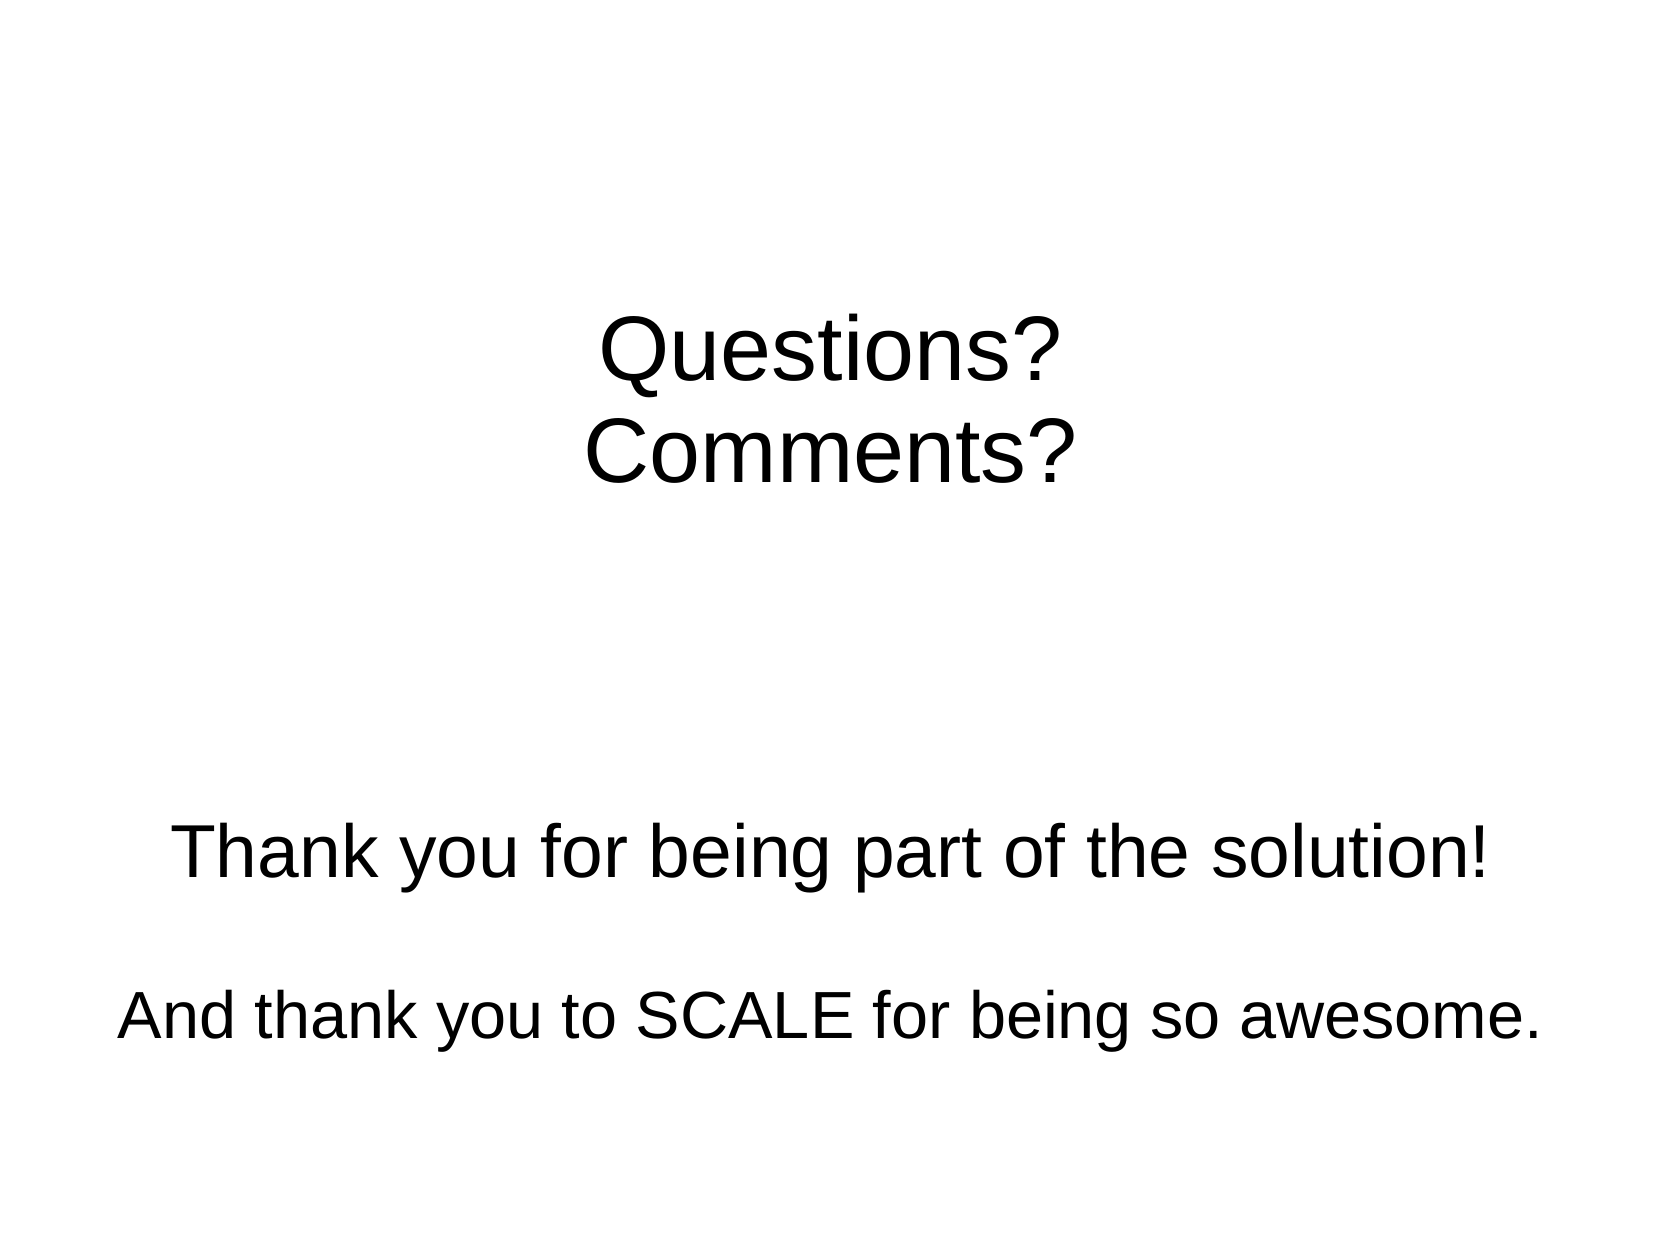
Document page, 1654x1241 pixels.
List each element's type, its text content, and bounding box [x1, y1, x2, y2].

title Questions? Comments? Thank you for being part of the solution! And thank you to SCALE for being so awesome. [86, 269, 1576, 1081]
